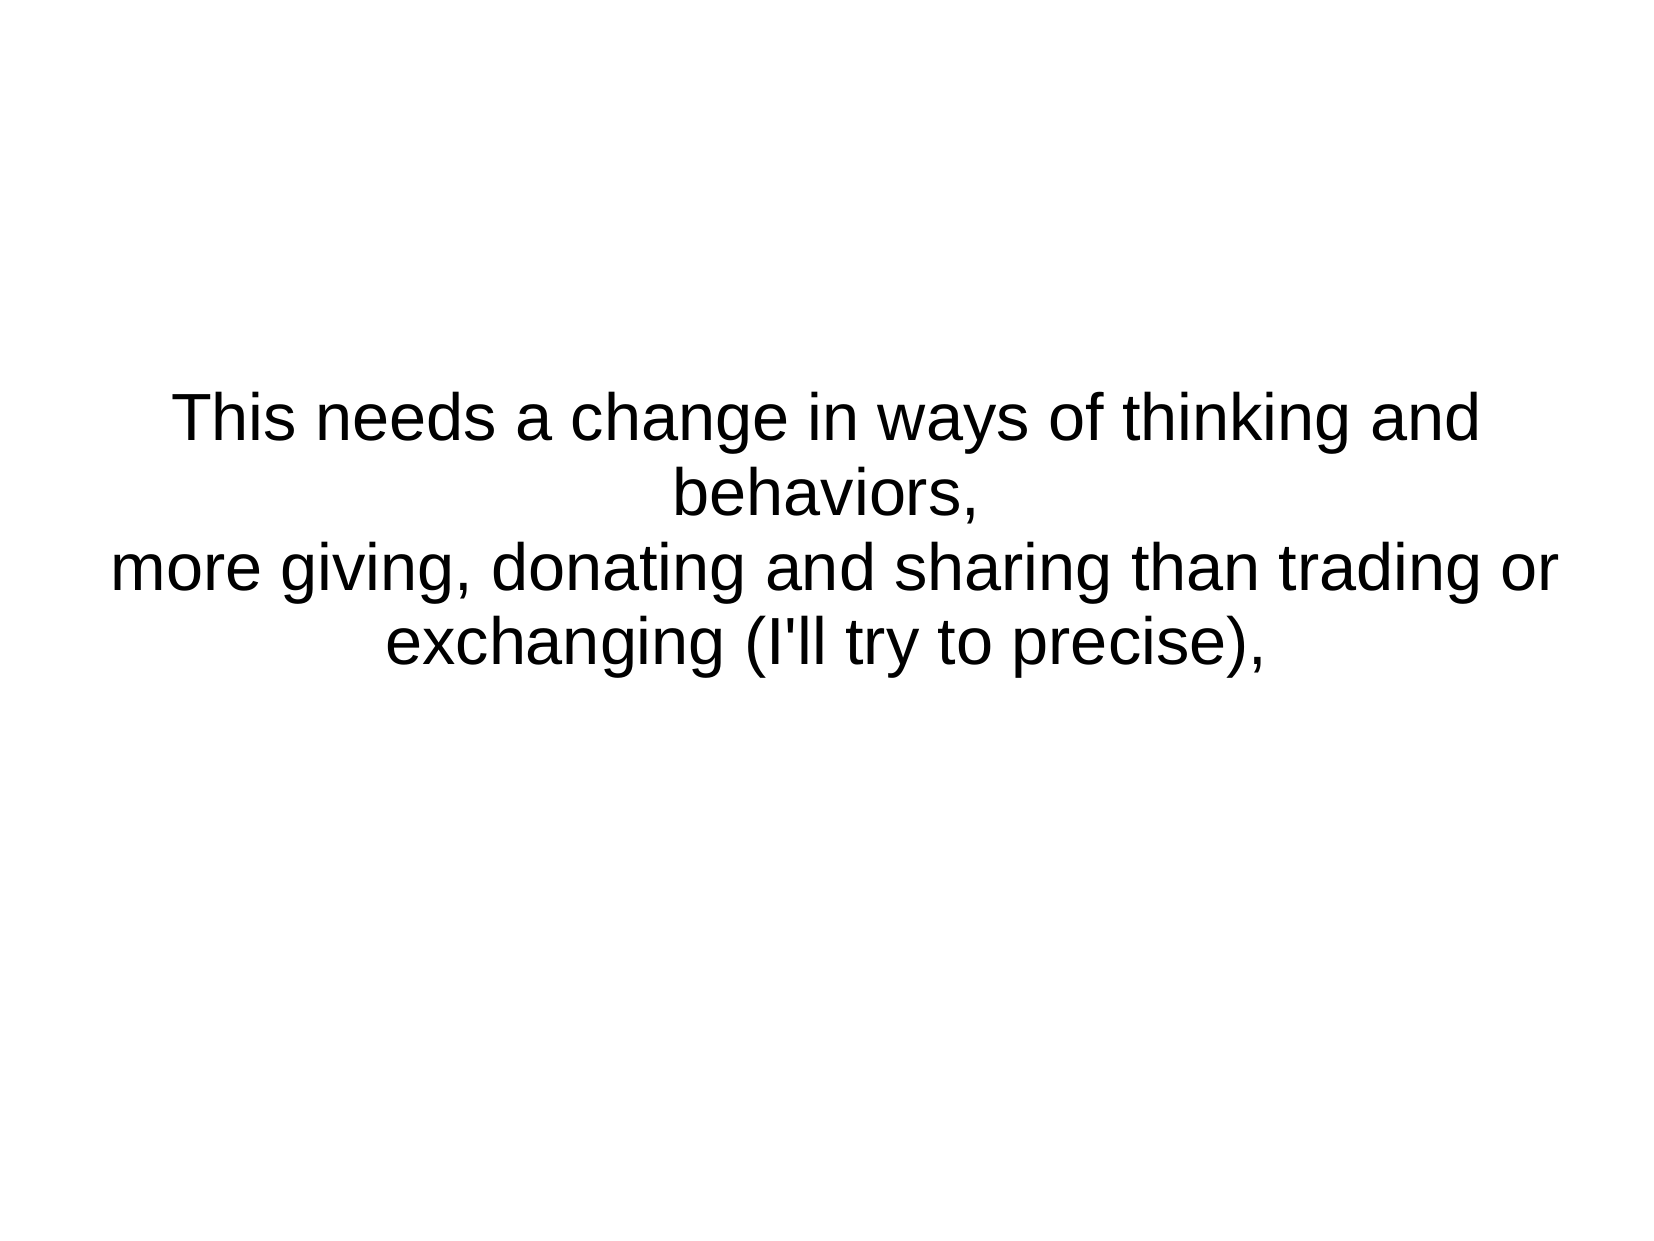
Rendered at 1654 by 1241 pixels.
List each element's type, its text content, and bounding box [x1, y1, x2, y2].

subtitle This needs a change in ways of thinking and behaviors, more giving, donating and sharing than trading or exchanging (I'll try to precise), [82, 49, 1571, 1010]
